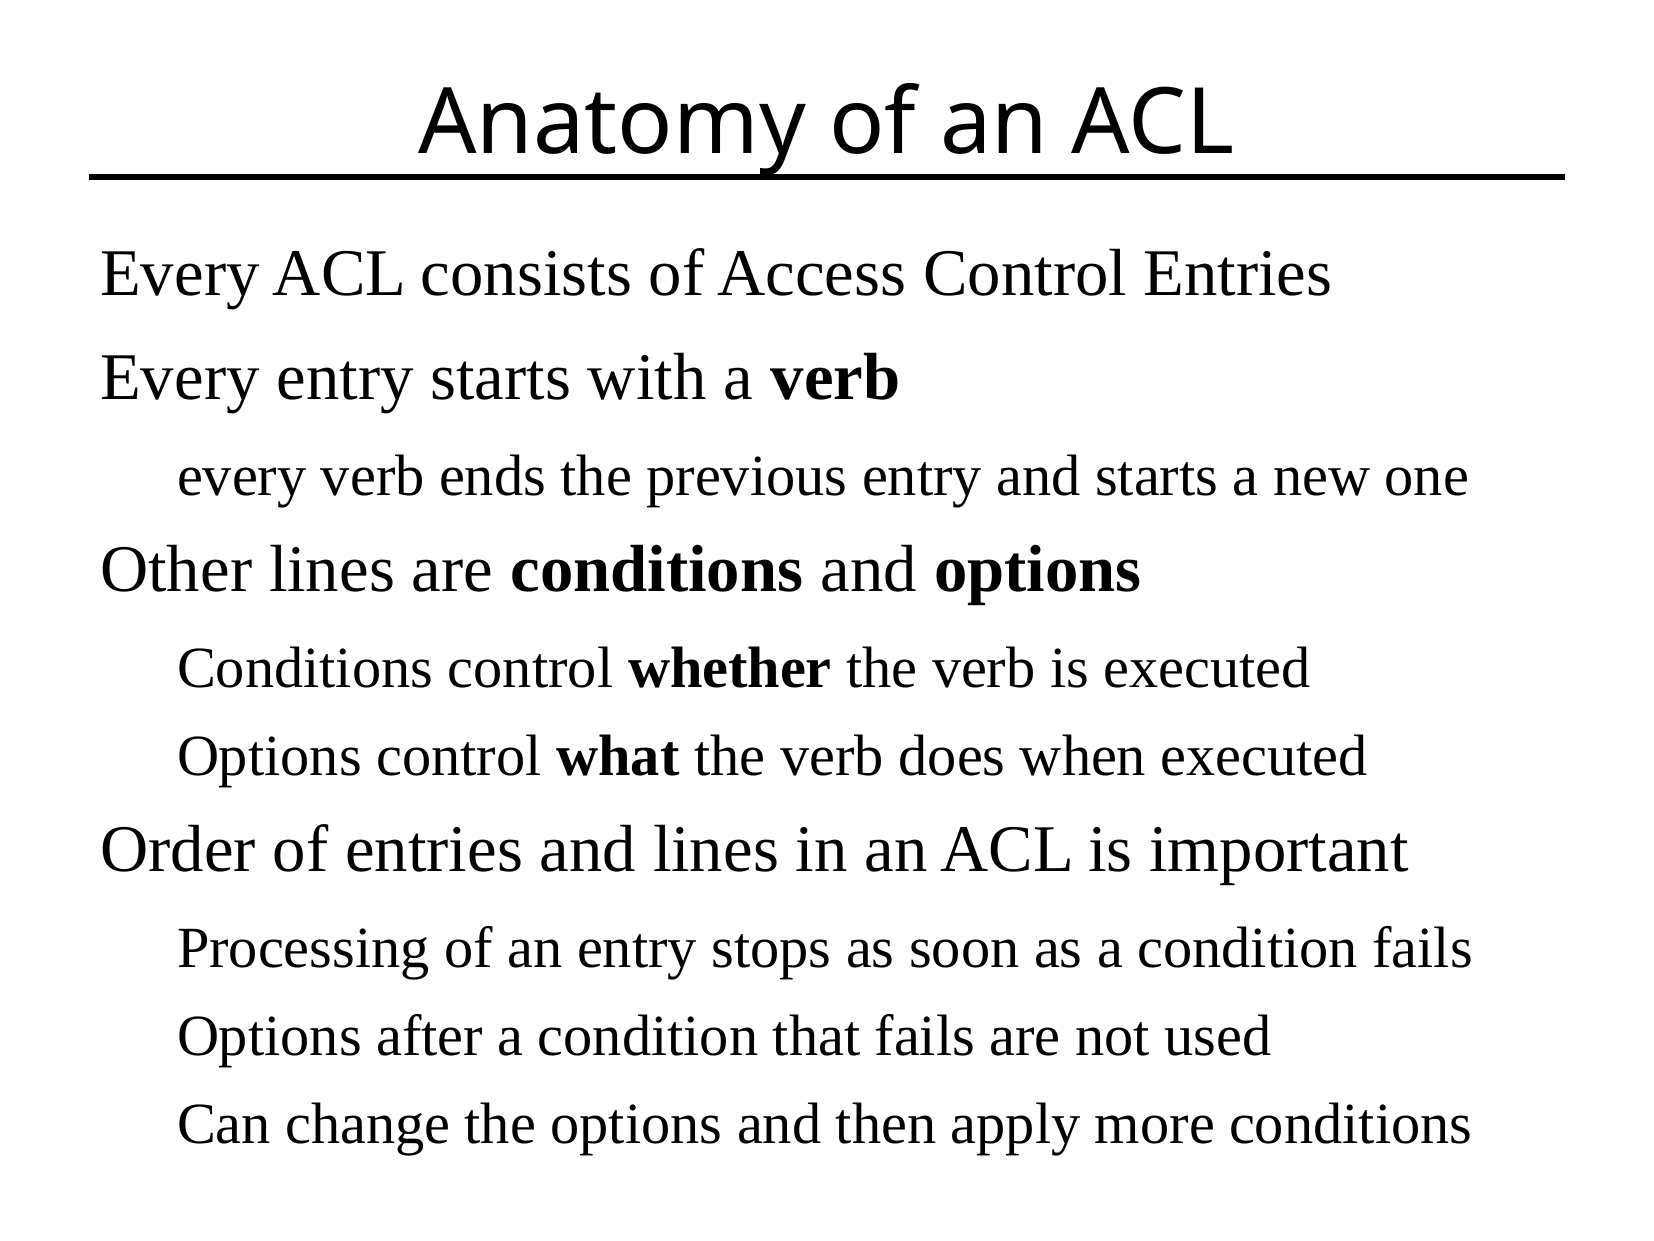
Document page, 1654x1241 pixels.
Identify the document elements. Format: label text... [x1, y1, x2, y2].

list Every ACL consists of Access Control Entries Every entry starts with a verb every verb ends the previous entry and starts a new one Other lines are conditions and options Conditions control whether the verb is executed Options control what the verb does when executed Order of entries and lines in an ACL is important Processing of an entry stops as soon as a condition fails Options after a condition that fails are not used Can change the options and then apply more conditions [82, 236, 1571, 1157]
title Anatomy of an ACL [82, 29, 1571, 207]
